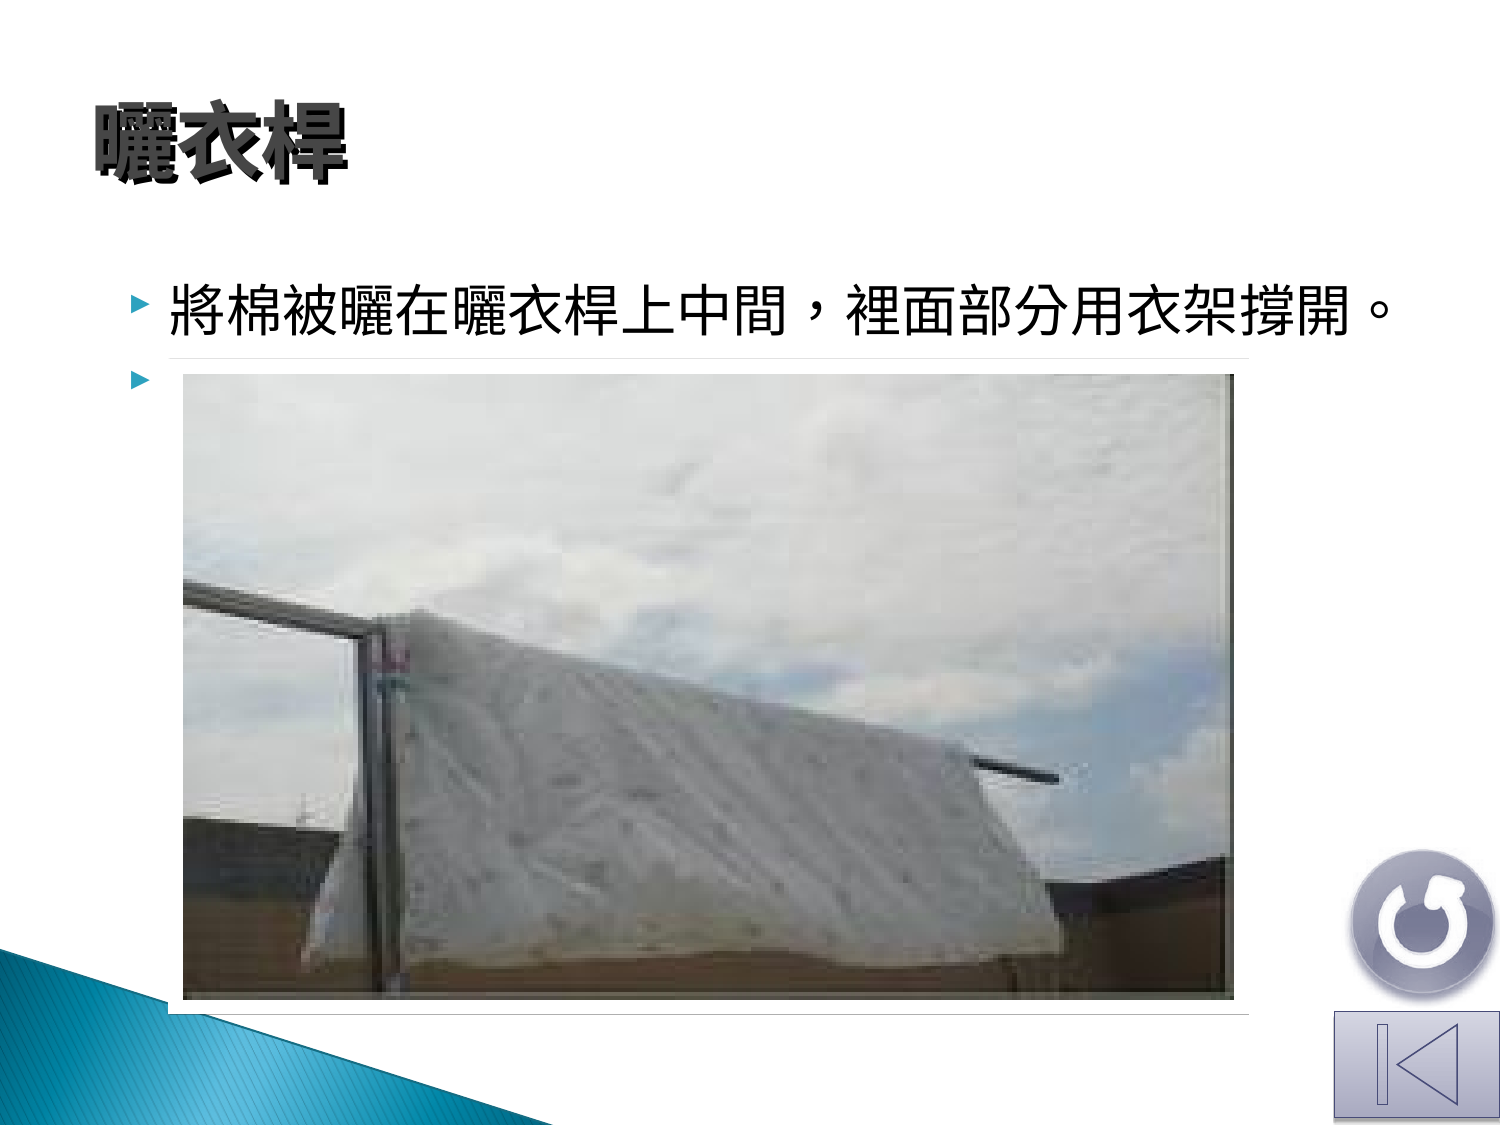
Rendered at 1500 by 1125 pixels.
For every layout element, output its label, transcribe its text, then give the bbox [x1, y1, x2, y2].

list 將棉被曬在曬衣桿上中間，裡面部分用衣架撐開。 [76, 267, 1427, 1010]
text_box [1334, 1011, 1500, 1118]
title 曬衣桿 [75, 45, 1426, 233]
picture [1341, 847, 1500, 1010]
picture [183, 373, 1235, 1000]
